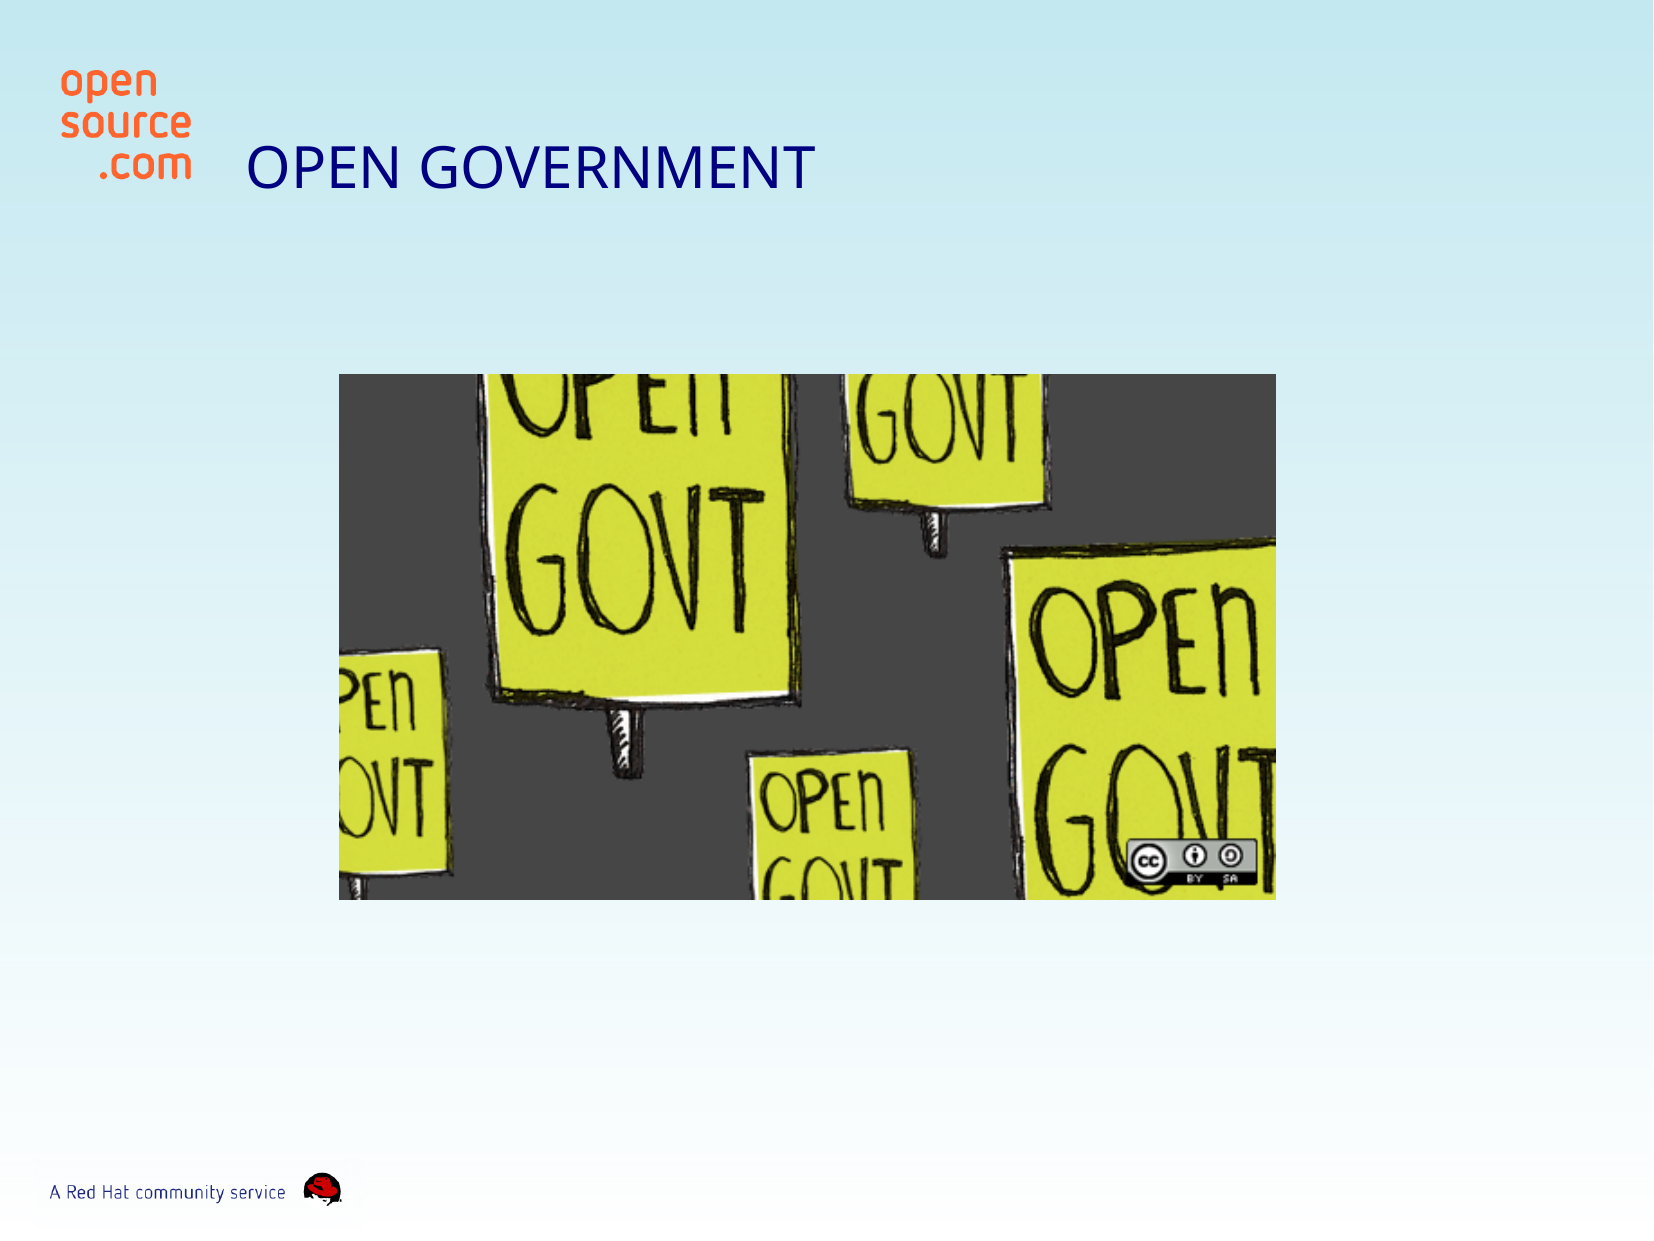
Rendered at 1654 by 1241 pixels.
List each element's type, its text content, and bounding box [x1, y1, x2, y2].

picture [0, 0, 1654, 1241]
text_box OPEN GOVERNMENT [231, 118, 1570, 202]
